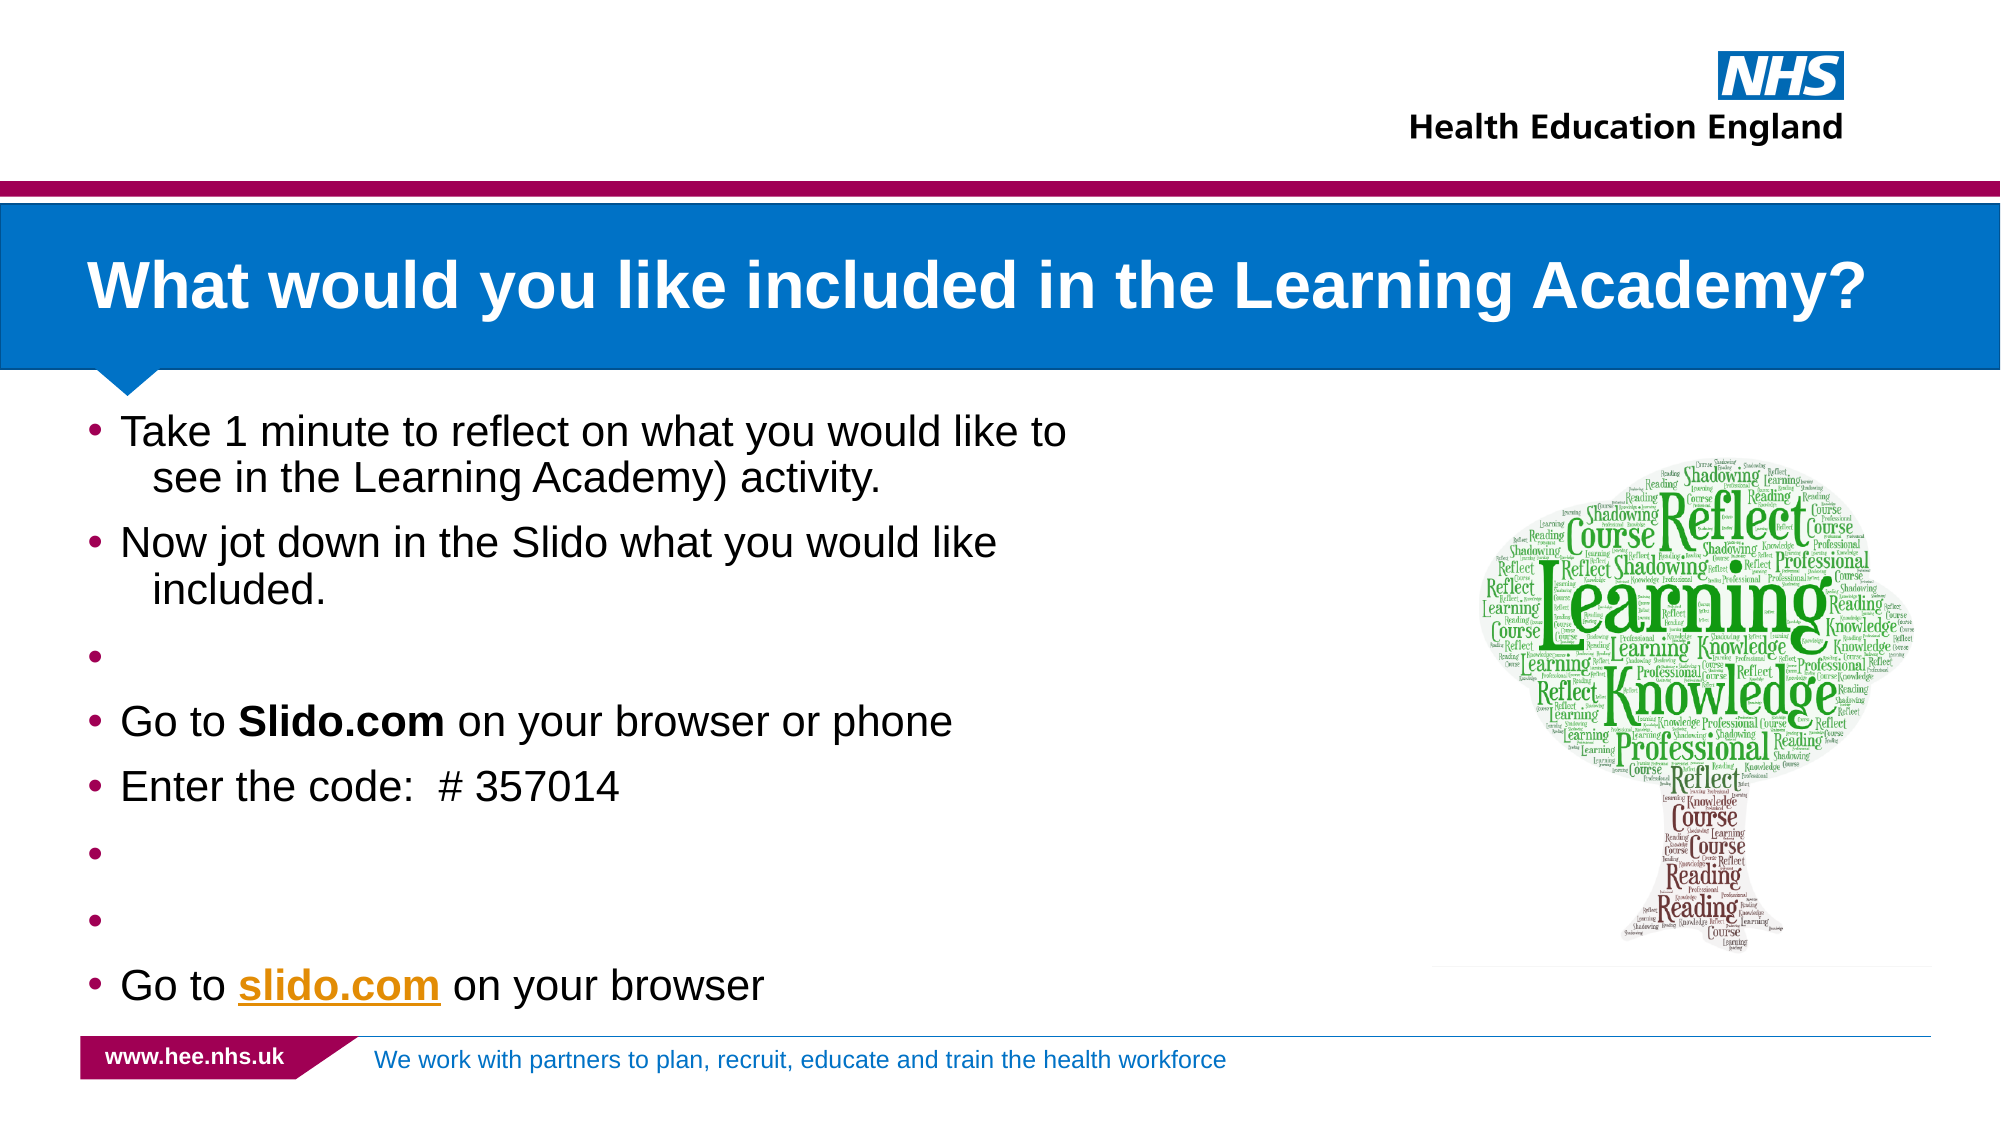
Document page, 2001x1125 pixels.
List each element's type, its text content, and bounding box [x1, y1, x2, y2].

title What would you like included in the Learning Academy? [72, 204, 1931, 369]
picture [1432, 452, 1932, 967]
list Take 1 minute to reflect on what you would like to see in the Learning Academy) activity.​ Now jot down in the Slido what you would like included. Go to Slido.com on your browser or phone Enter the code: # 357014 Go to slido.com on your browser ​ [72, 401, 1131, 1019]
